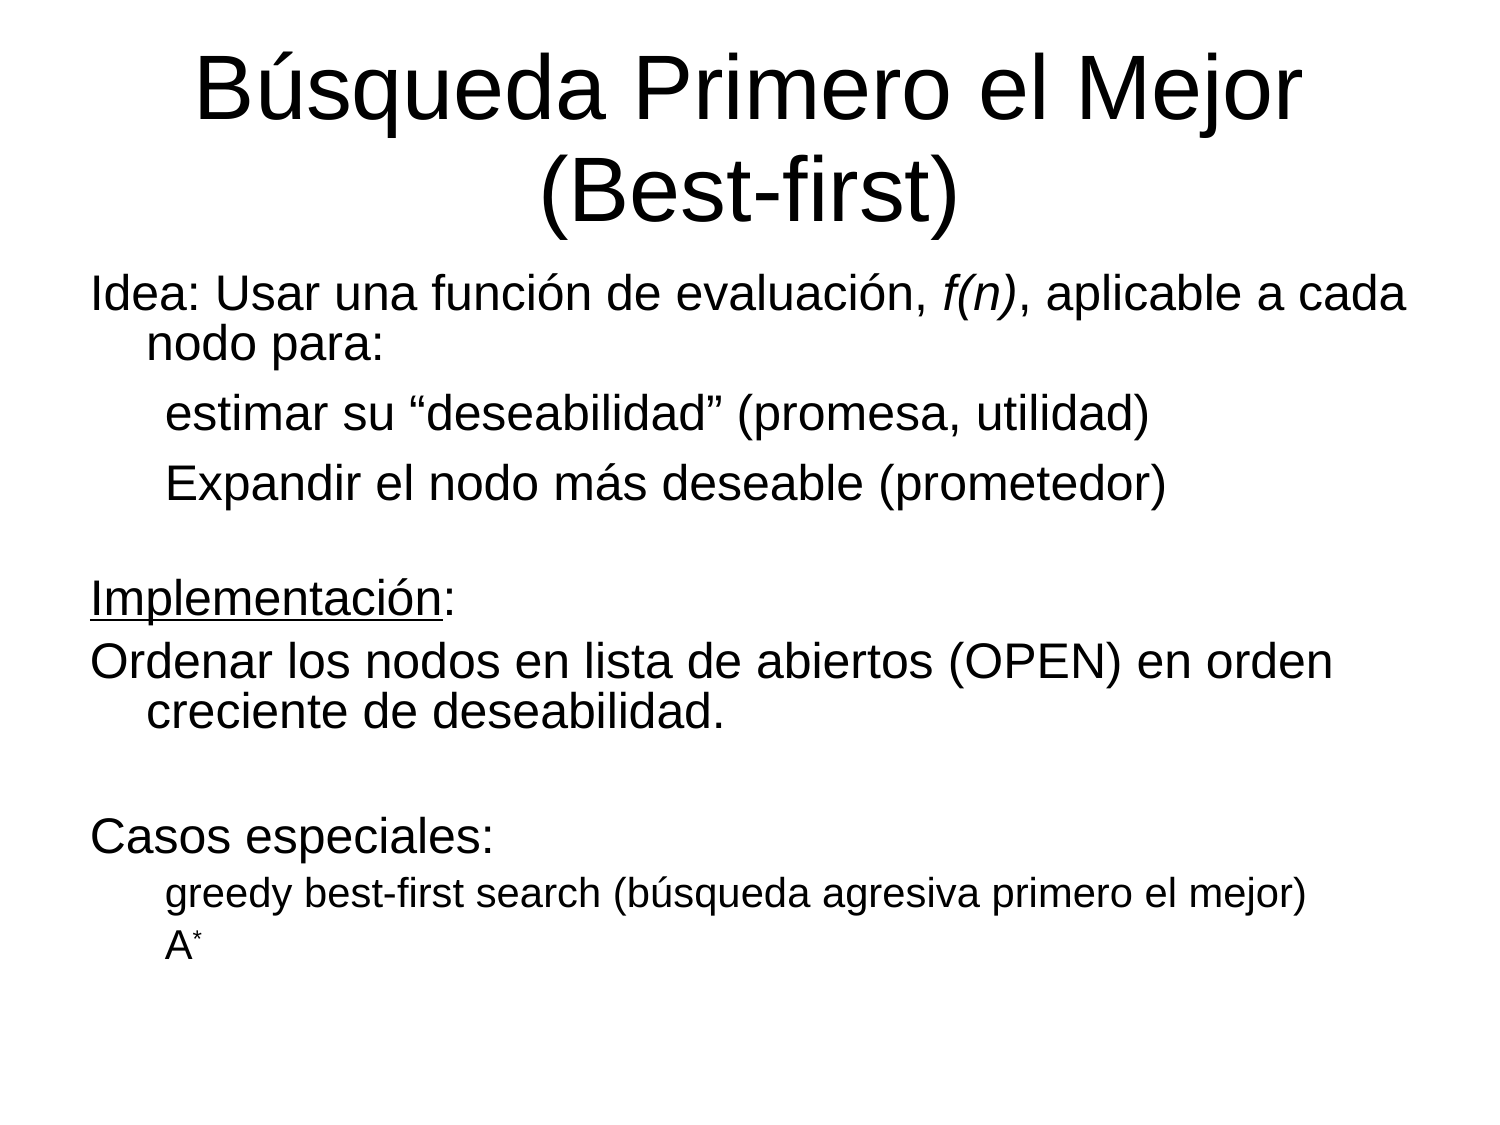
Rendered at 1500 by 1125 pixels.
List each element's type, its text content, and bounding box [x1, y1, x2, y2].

list Idea: Usar una función de evaluación, f(n), aplicable a cada nodo para: estimar su “deseabilidad” (promesa, utilidad) Expandir el nodo más deseable (prometedor) Implementación: Ordenar los nodos en lista de abiertos (OPEN) en orden creciente de deseabilidad. Casos especiales: greedy best-first search (búsqueda agresiva primero el mejor) A* [75, 262, 1426, 1052]
title Búsqueda Primero el Mejor (Best-first) [75, 24, 1426, 254]
